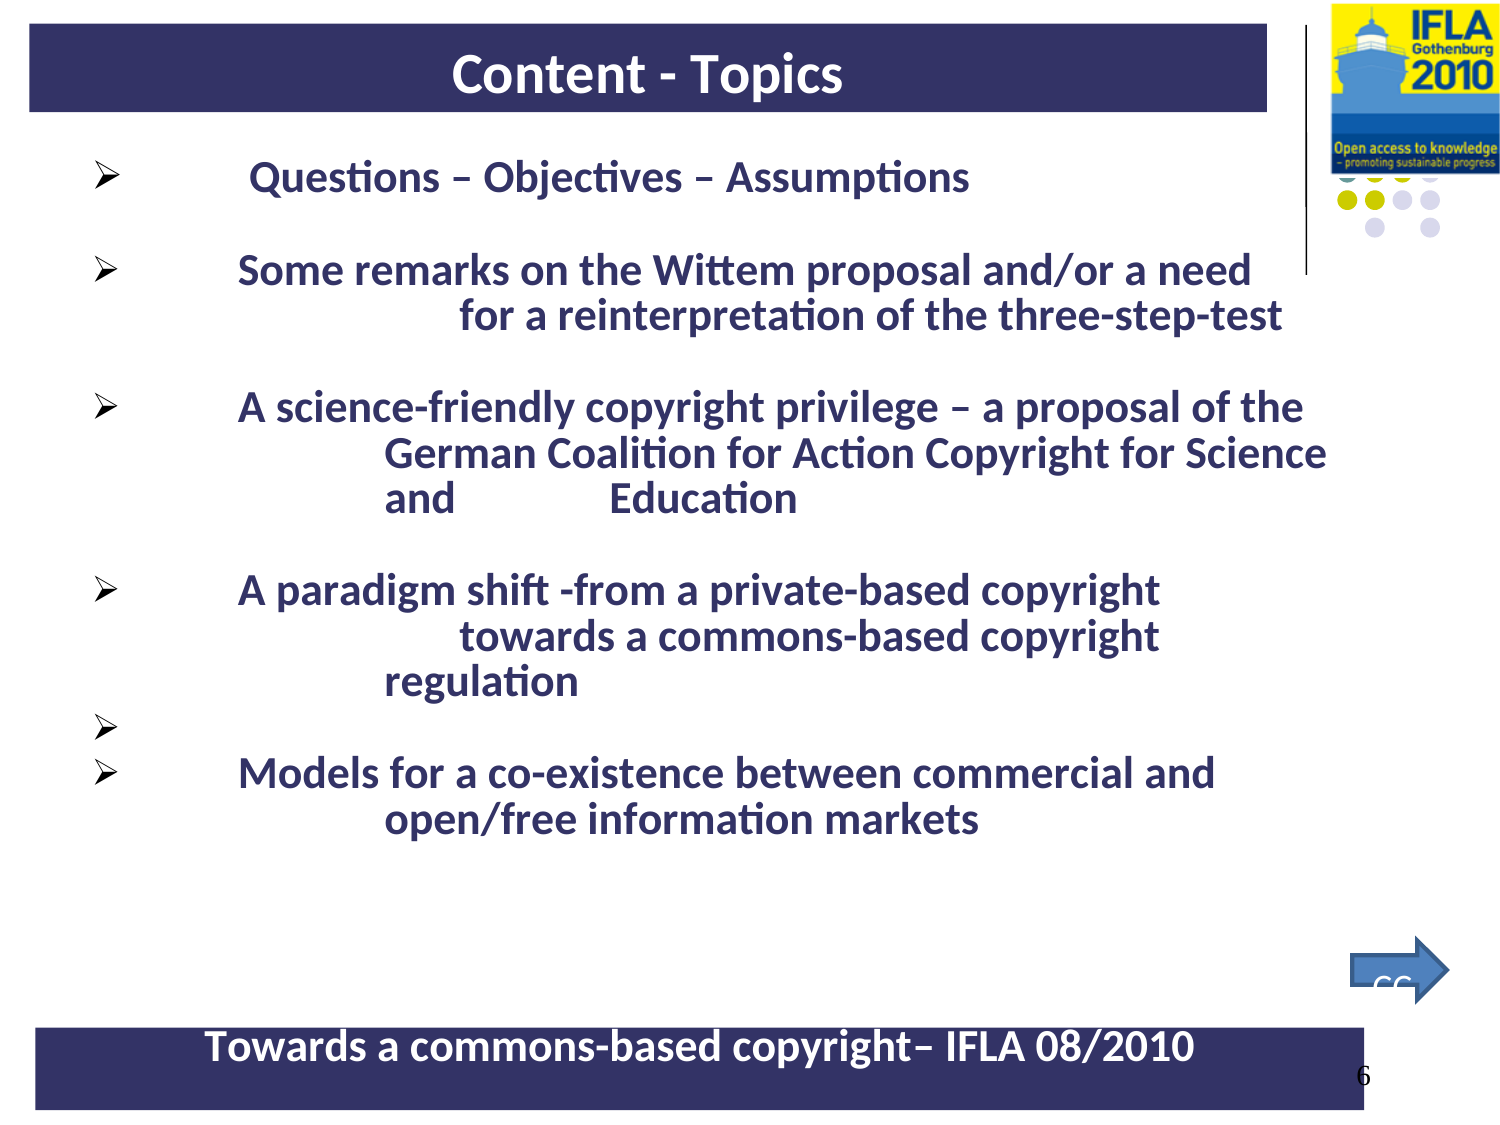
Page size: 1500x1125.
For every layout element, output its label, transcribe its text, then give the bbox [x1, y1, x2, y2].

text_box [1356, 1026, 1459, 1105]
text_box Questions – Objectives – Assumptions Some remarks on the Wittem proposal and/or a need for a reinterpretation of the three-step-test A science-friendly copyright privilege – a proposal of the German Coalition for Action Copyright for Science and Education A paradigm shift -from a private-based copyright towards a commons-based copyright regulation Models for a co-existence between commercial and open/free information markets [76, 147, 1377, 959]
text_box CC [1352, 940, 1447, 1000]
title Content - Topics [29, 23, 1267, 113]
